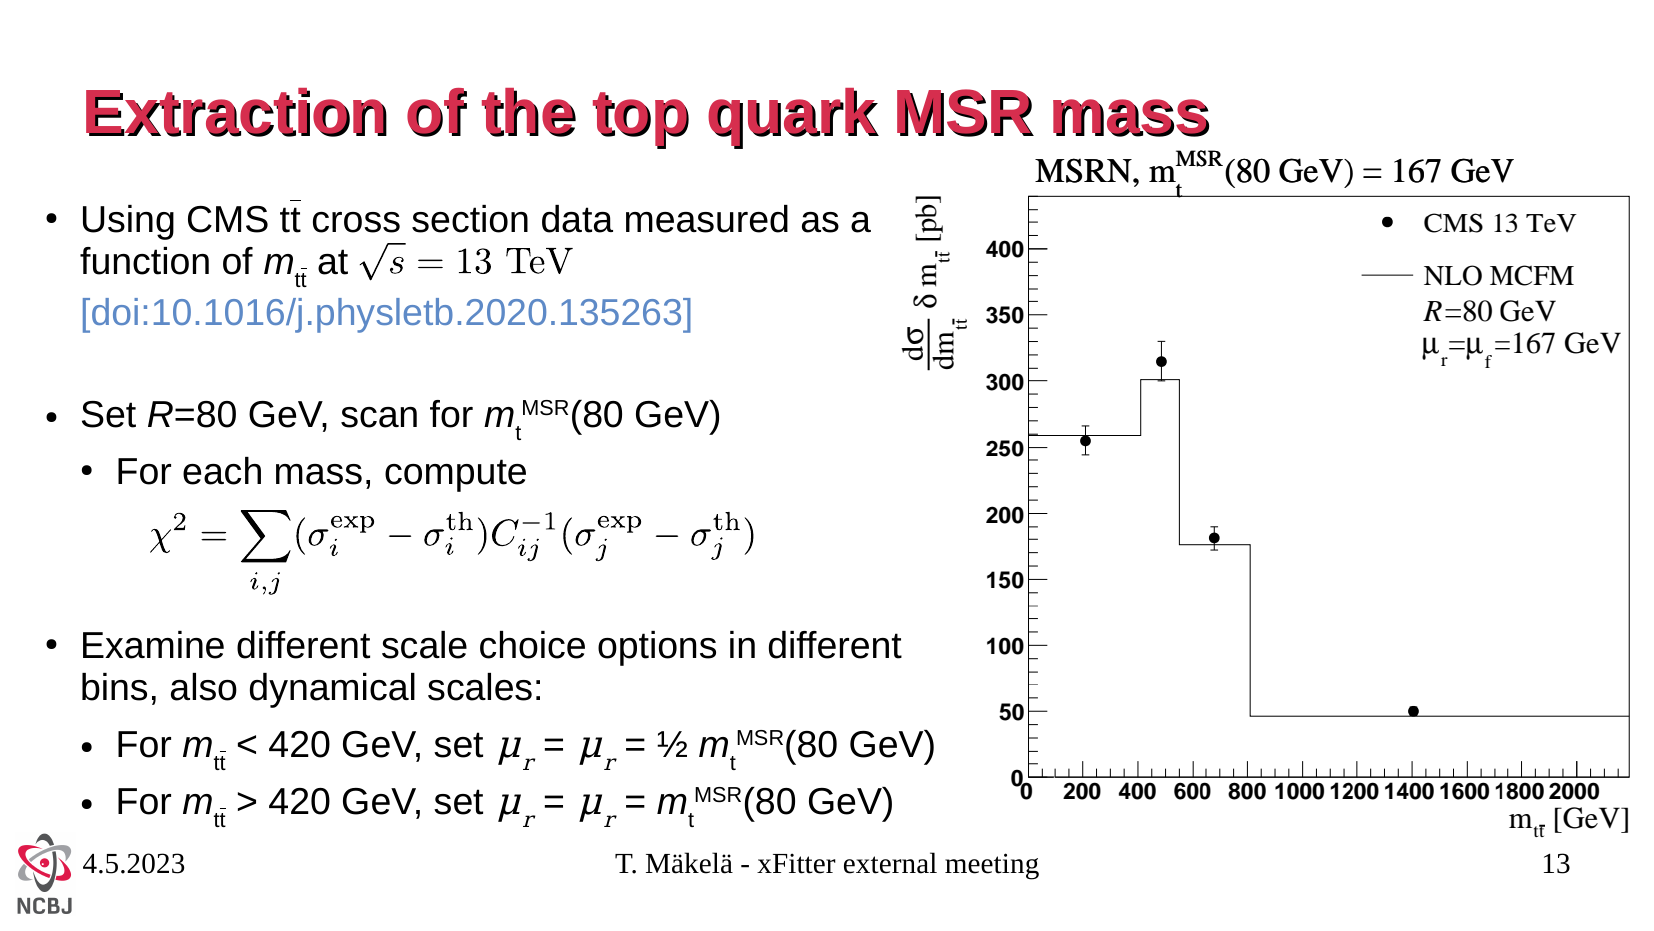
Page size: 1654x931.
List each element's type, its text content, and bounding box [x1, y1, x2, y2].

text_box Using CMS tt cross section data measured as a function of mtt at [doi:10.1016/j.physletb.2020.135263] Set R=80 GeV, scan for mtMSR(80 GeV) For each mass, compute Examine different scale choice options in different bins, also dynamical scales: For mtt < 420 GeV, set μr = μr = ½ mtMSR(80 GeV) For mtt > 420 GeV, set μr = μr = mtMSR(80 GeV) [30, 191, 1006, 856]
title Extraction of the top quark MSR mass [82, 37, 1571, 193]
picture [15, 832, 76, 916]
picture [1006, 139, 1651, 841]
text_box [150, 510, 754, 595]
text_box [358, 243, 573, 281]
